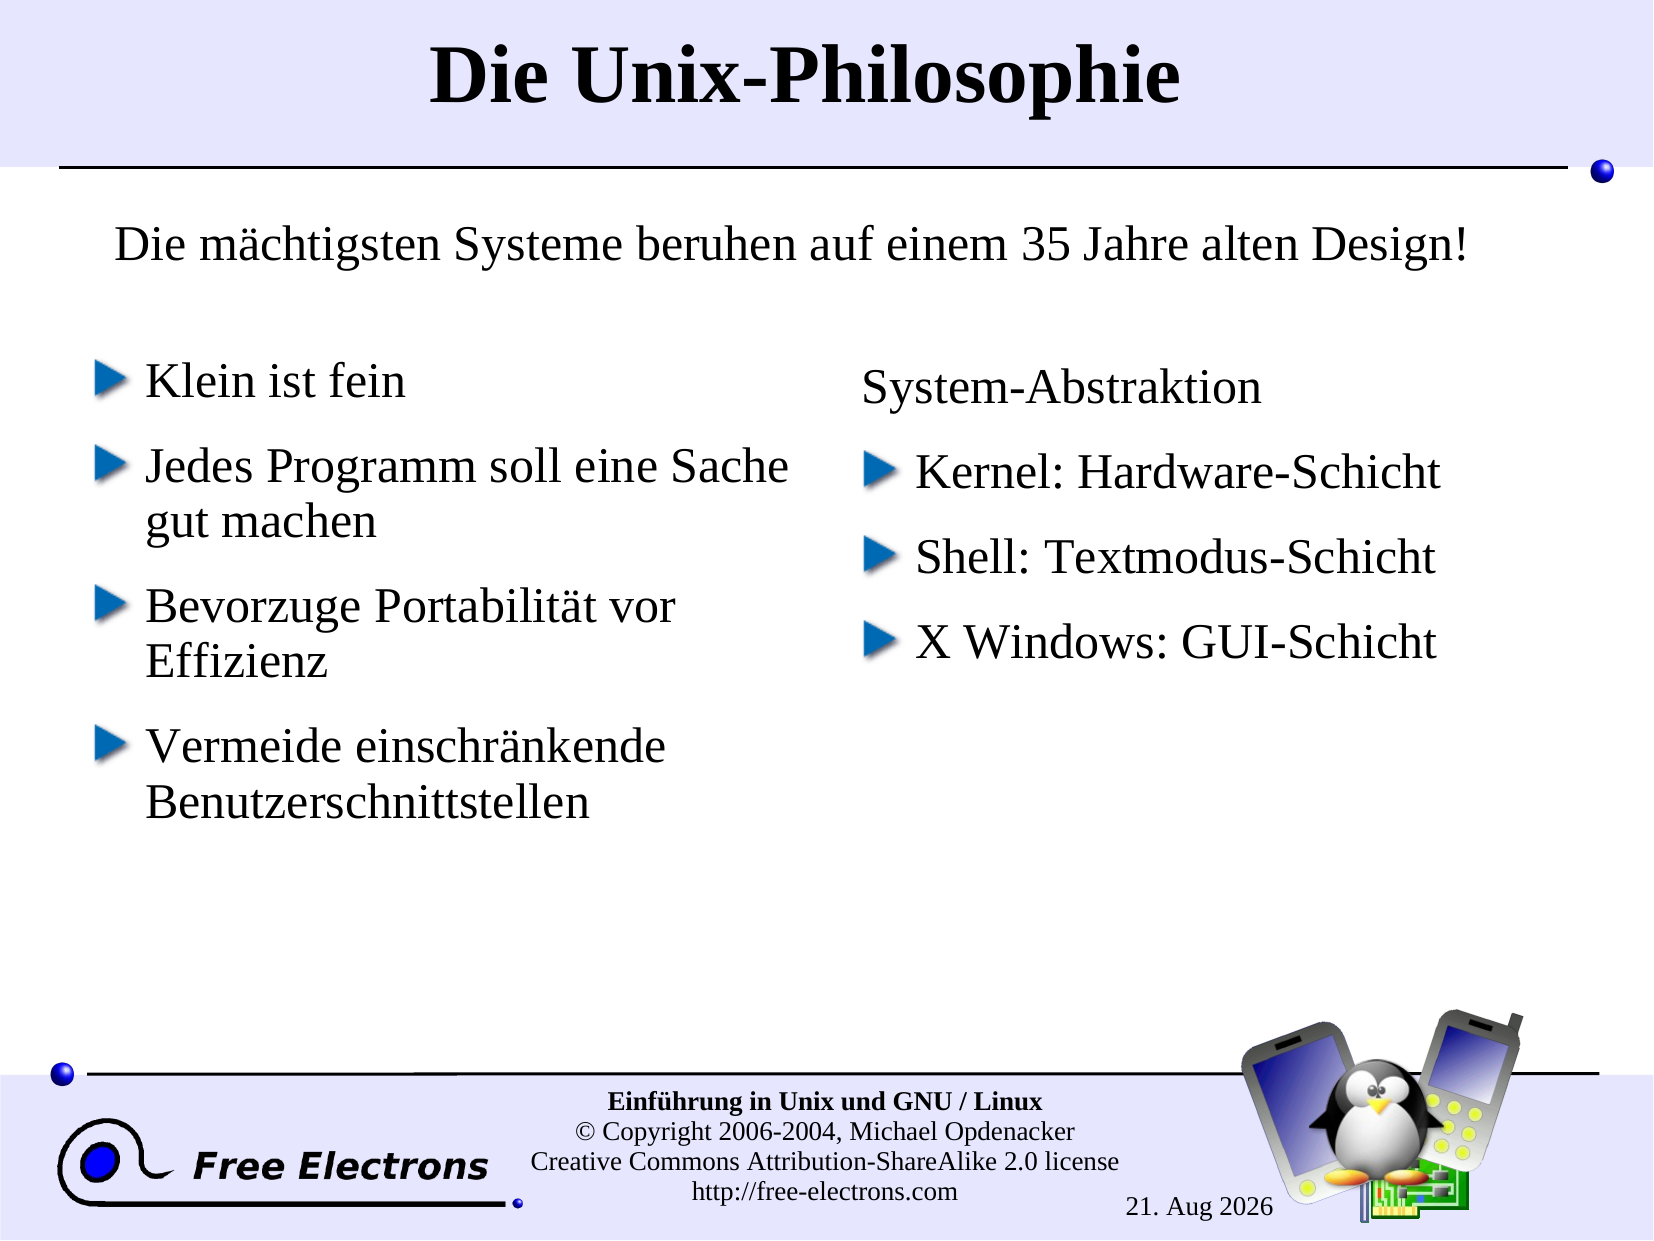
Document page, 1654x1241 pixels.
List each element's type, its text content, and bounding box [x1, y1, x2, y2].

list Die mächtigsten Systeme beruhen auf einem 35 Jahre alten Design! [97, 215, 1492, 308]
list System-Abstraktion Kernel: Hardware-Schicht Shell: Textmodus-Schicht X Windows: GUI-Schicht [844, 359, 1534, 952]
picture [1225, 983, 1538, 1241]
picture [50, 1107, 527, 1216]
title Die Unix-Philosophie [60, 12, 1551, 138]
list Klein ist fein Jedes Programm soll eine Sache gut machen Bevorzuge Portabilität vor Effizienz Vermeide einschränkende Benutzerschnittstellen [74, 353, 796, 1057]
